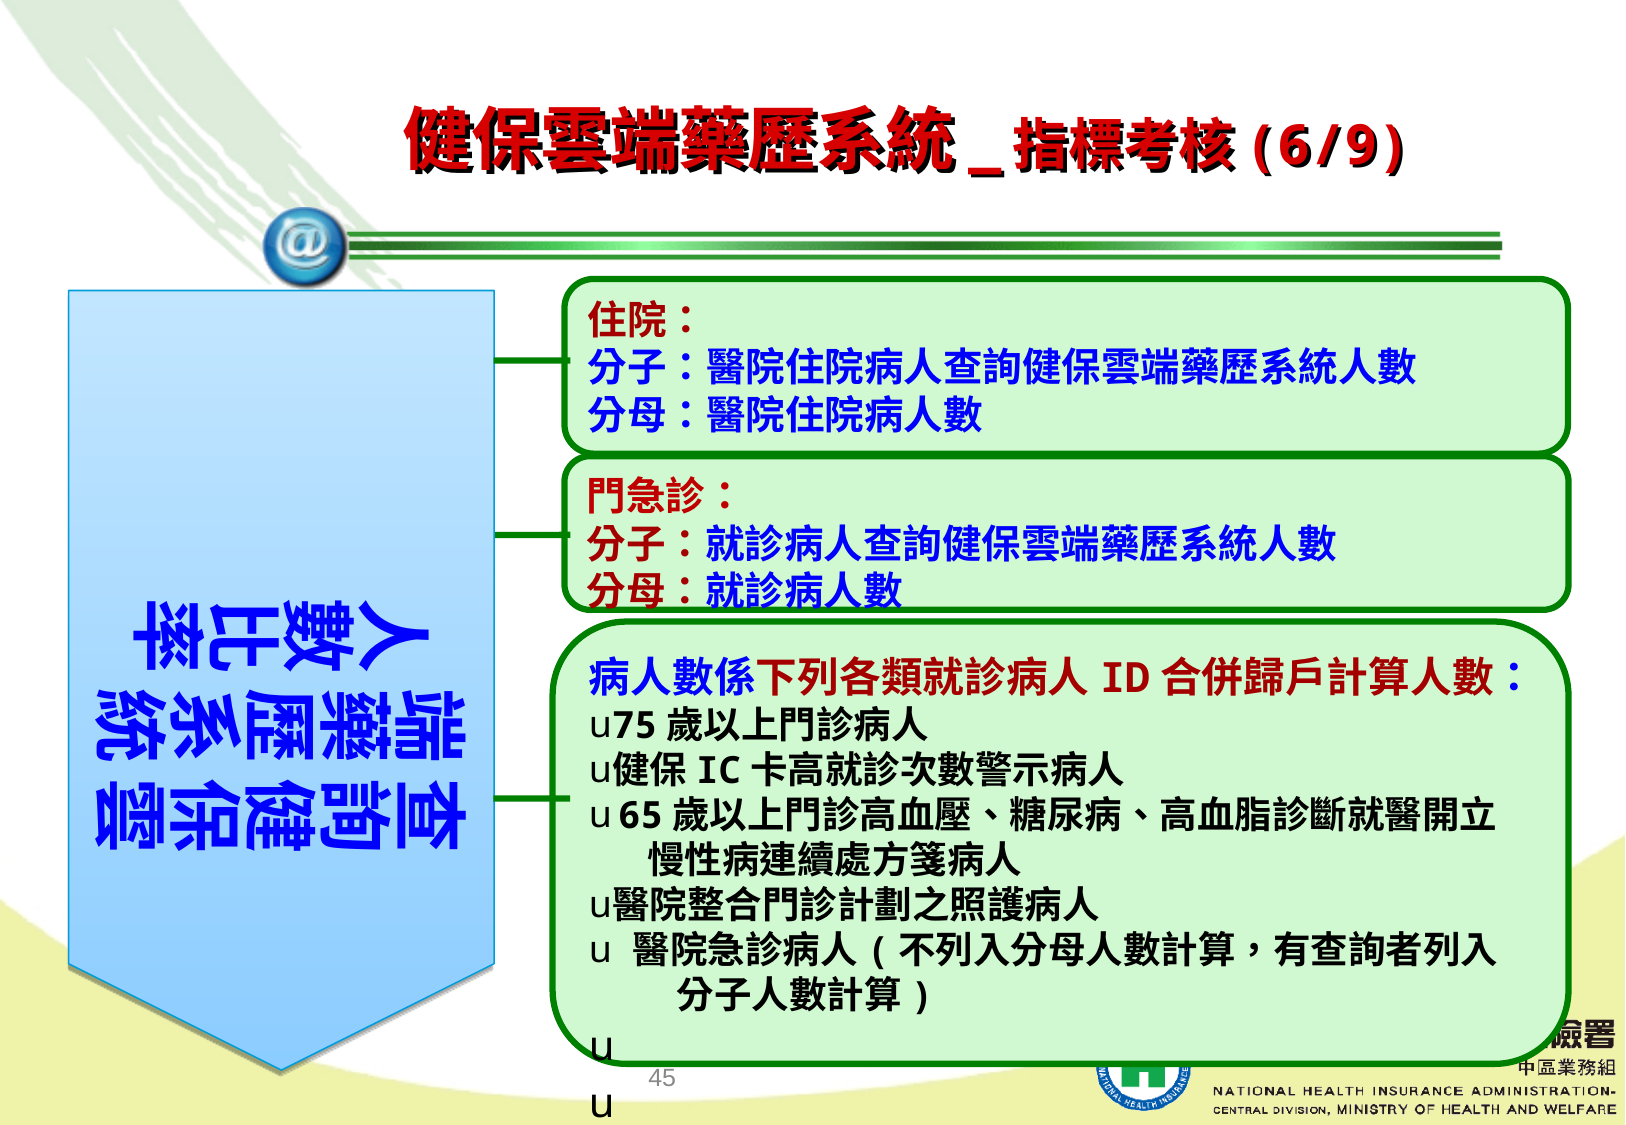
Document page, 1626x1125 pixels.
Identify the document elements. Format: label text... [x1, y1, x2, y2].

text_box 門急診： 分子：就診病人查詢健保雲端藥歷系統人數 分母：就診病人數 [564, 456, 1569, 610]
title 健保雲端藥歷系統_指標考核(6/9) [304, 66, 1510, 209]
text_box 查詢健保雲端藥歷系統人數比率 [68, 290, 495, 1071]
text_box 病人數係下列各類就診病人ID合併歸戶計算人數： 75歲以上門診病人 健保IC卡高就診次數警示病人 65歲以上門診高血壓、糖尿病、高血脂診斷就醫開立慢性病連續處方箋病人 醫院整合門診計劃之照護病人 醫院急診病人(不列入分母人數計算，有查詢者列入分子人數計算) [552, 621, 1569, 1064]
text_box [633, 1046, 1013, 1107]
text_box 住院： 分子：醫院住院病人查詢健保雲端藥歷系統人數 分母：醫院住院病人數 [564, 278, 1568, 454]
